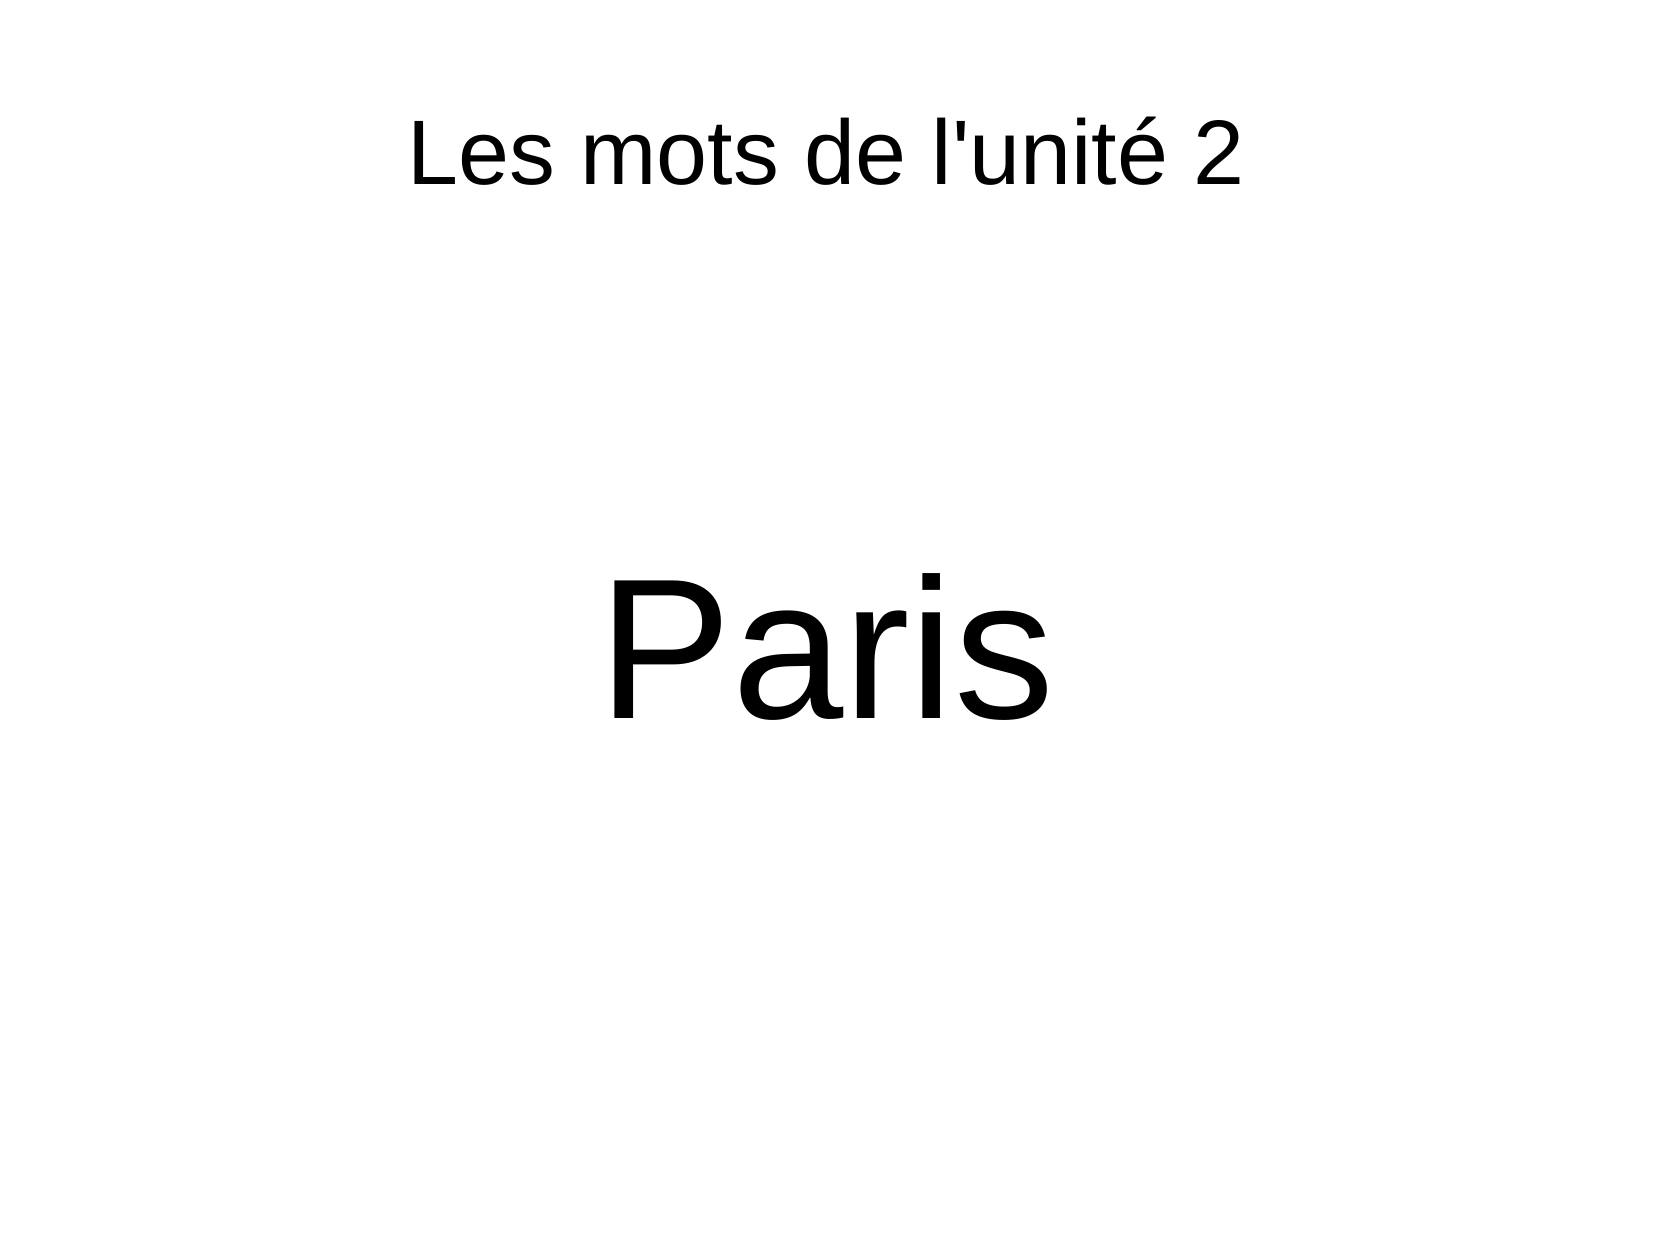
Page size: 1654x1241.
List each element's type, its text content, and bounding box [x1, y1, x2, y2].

subtitle Paris [82, 290, 1571, 1010]
title Les mots de l'unité 2 [82, 49, 1571, 257]
